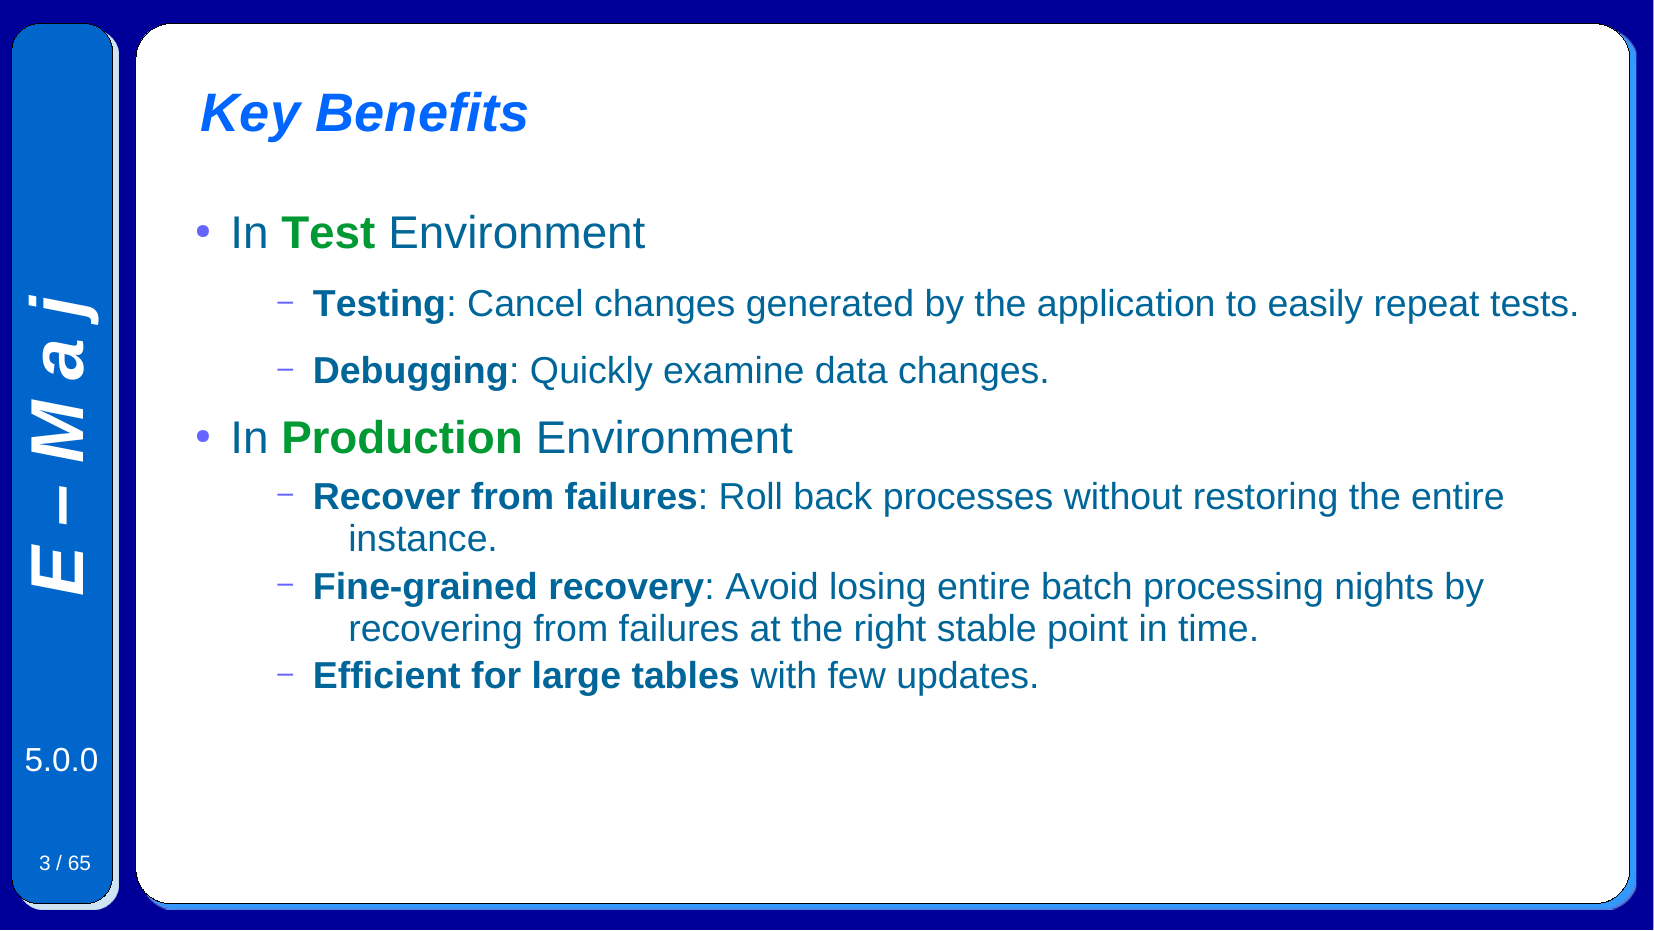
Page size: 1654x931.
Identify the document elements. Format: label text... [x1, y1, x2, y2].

title Key Benefits [200, 34, 1575, 191]
list In Test Environment Testing: Cancel changes generated by the application to easily repeat tests. Debugging: Quickly examine data changes. In Production Environment Recover from failures: Roll back processes without restoring the entire instance. Fine-grained recovery: Avoid losing entire batch processing nights by recovering from failures at the right stable point in time. Efficient for large tables with few updates. [177, 206, 1587, 889]
